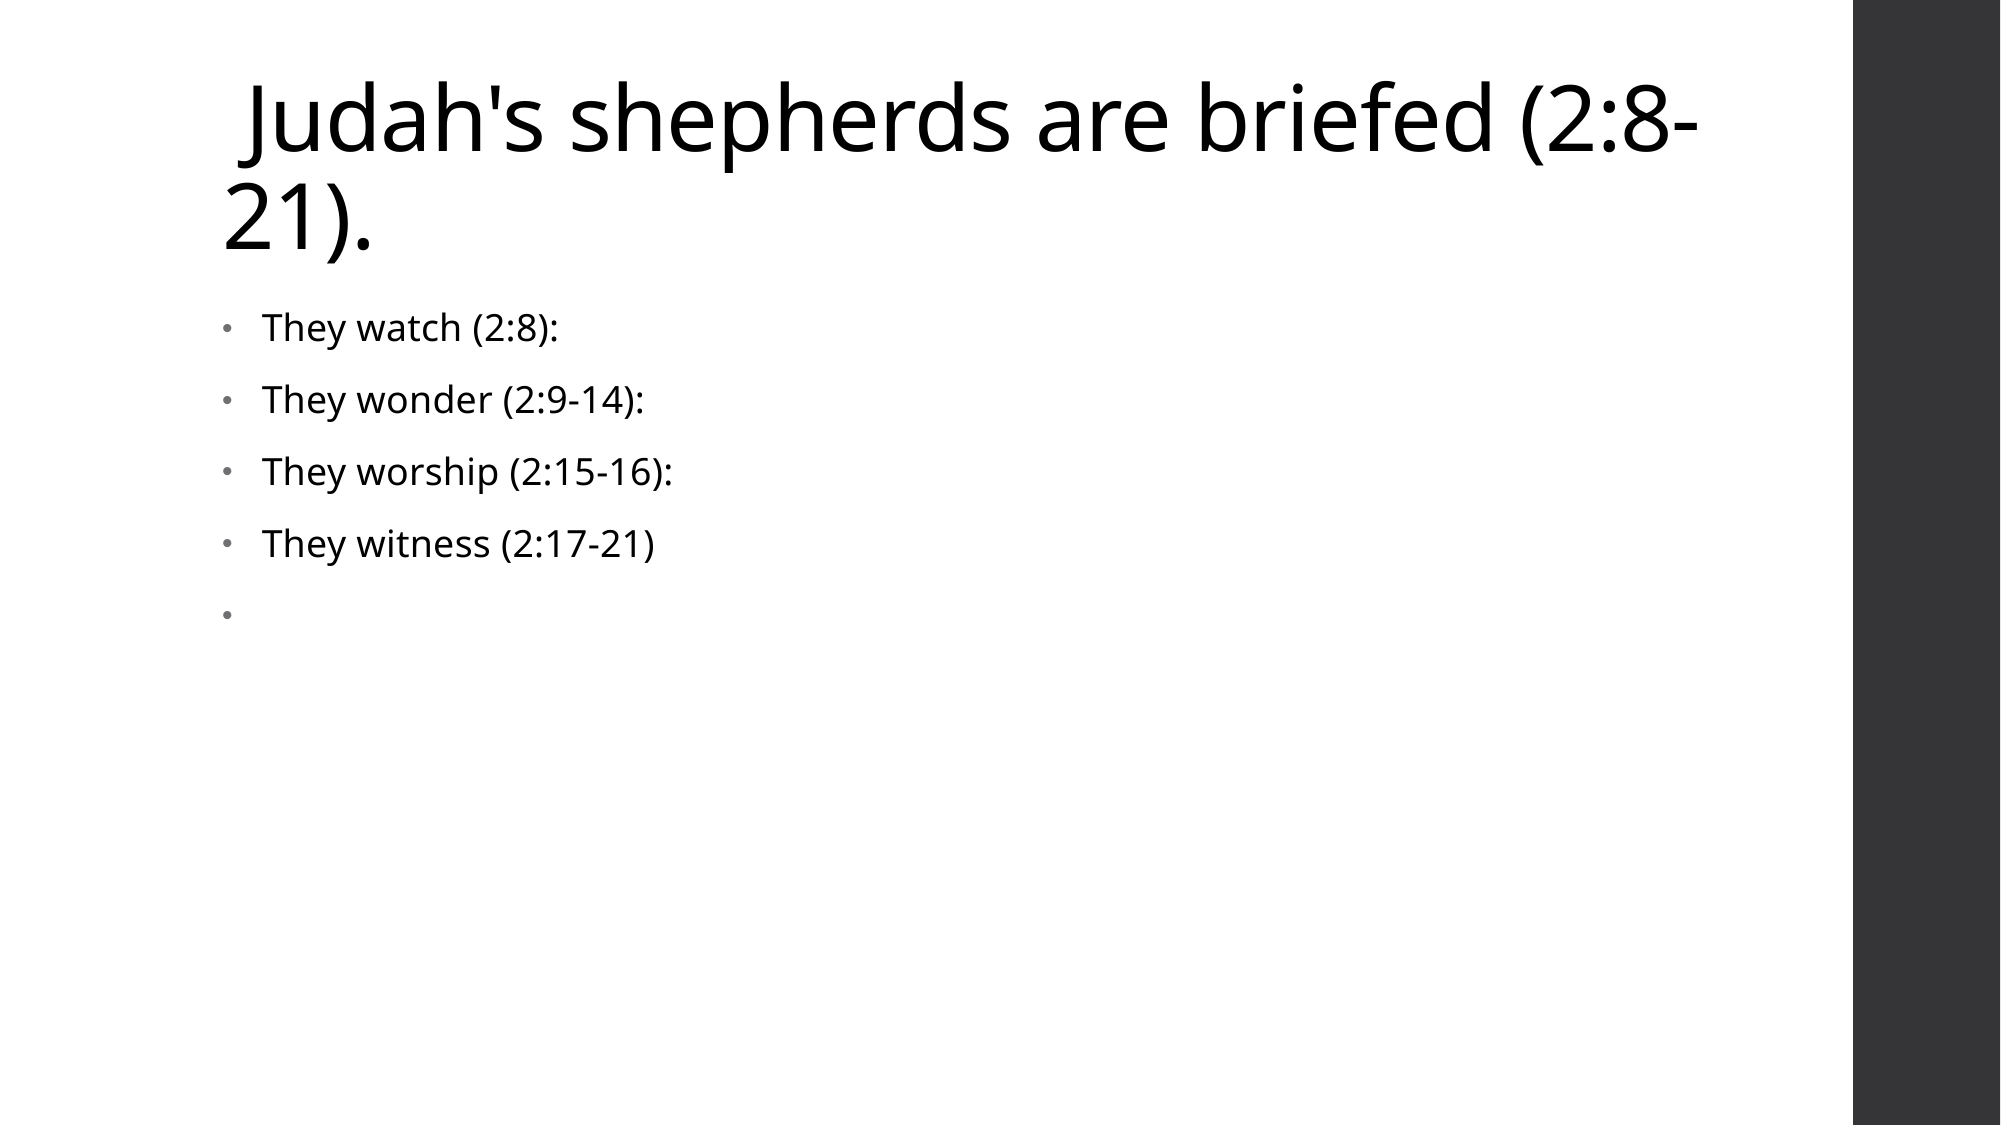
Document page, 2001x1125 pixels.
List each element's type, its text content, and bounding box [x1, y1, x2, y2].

list They watch (2:8): They wonder (2:9-14): They worship (2:15-16): They witness (2:17-21) [206, 299, 1617, 1014]
title Judah's shepherds are briefed (2:8-21). [206, 60, 1797, 278]
